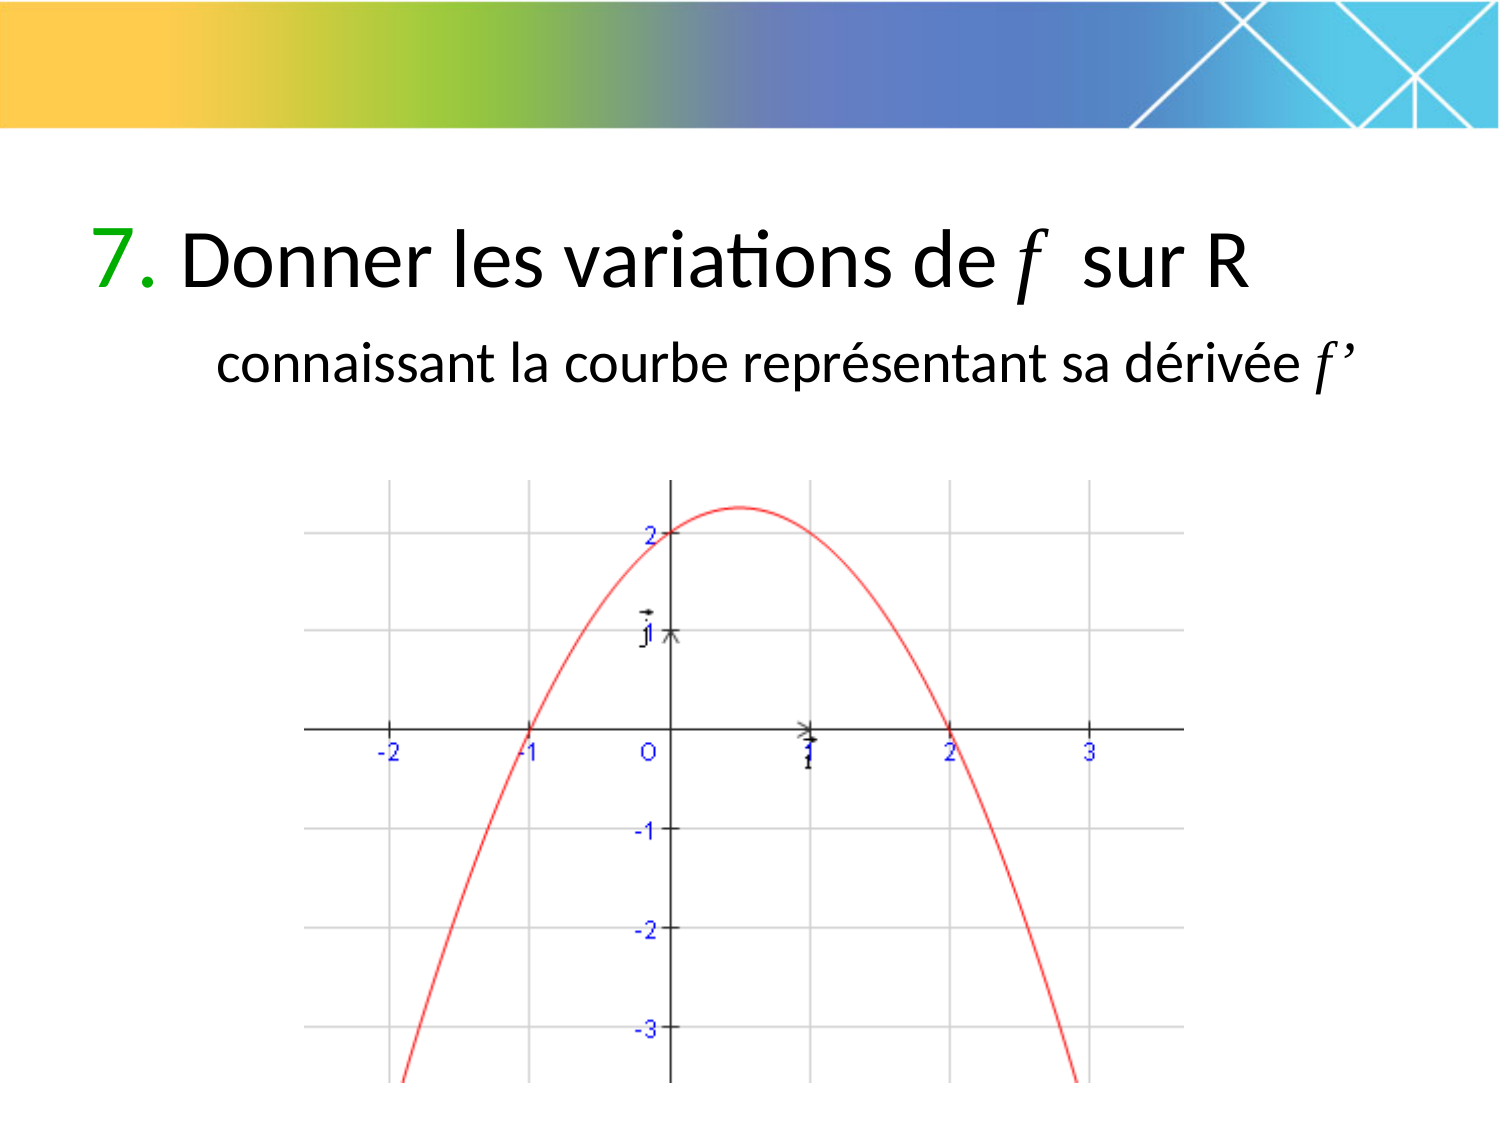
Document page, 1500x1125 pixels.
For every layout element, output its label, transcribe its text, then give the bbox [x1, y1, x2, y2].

picture [0, 0, 1500, 130]
picture [304, 480, 1184, 1083]
text_box connaissant la courbe représentant sa dérivée f’ [201, 316, 1385, 402]
text_box 7. Donner les variations de f sur R [74, 163, 1500, 338]
